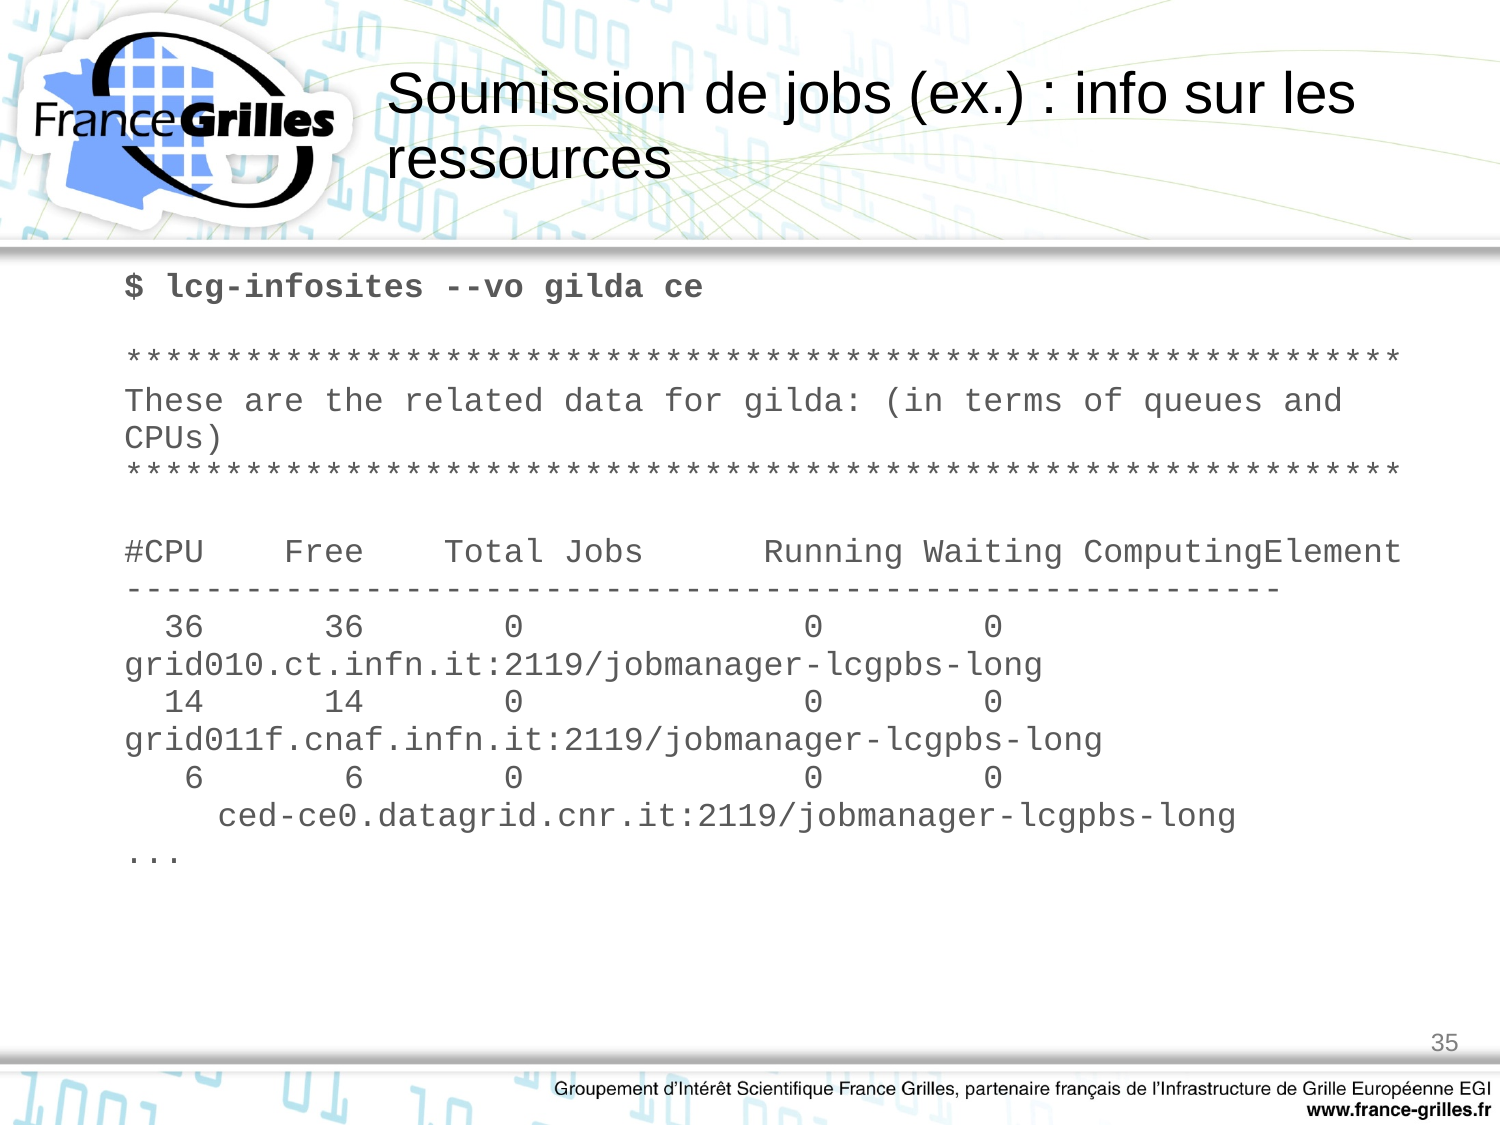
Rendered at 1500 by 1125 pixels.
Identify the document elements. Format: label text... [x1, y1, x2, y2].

title Soumission de jobs (ex.) : info sur les ressources [372, 7, 1459, 244]
list $ lcg-infosites --vo gilda ce **************************************************************** These are the related data for gilda: (in terms of queues and CPUs) **************************************************************** #CPU Free Total Jobs Running Waiting ComputingElement ---------------------------------------------------------- 36 36 0 0 0 grid010.ct.infn.it:2119/jobmanager-lcgpbs-long 14 14 0 0 0 grid011f.cnaf.infn.it:2119/jobmanager-lcgpbs-long 6 6 0 0 0 ced-ce0.datagrid.cnr.it:2119/jobmanager-lcgpbs-long ... [53, 262, 1459, 1024]
picture [0, 0, 1500, 1125]
